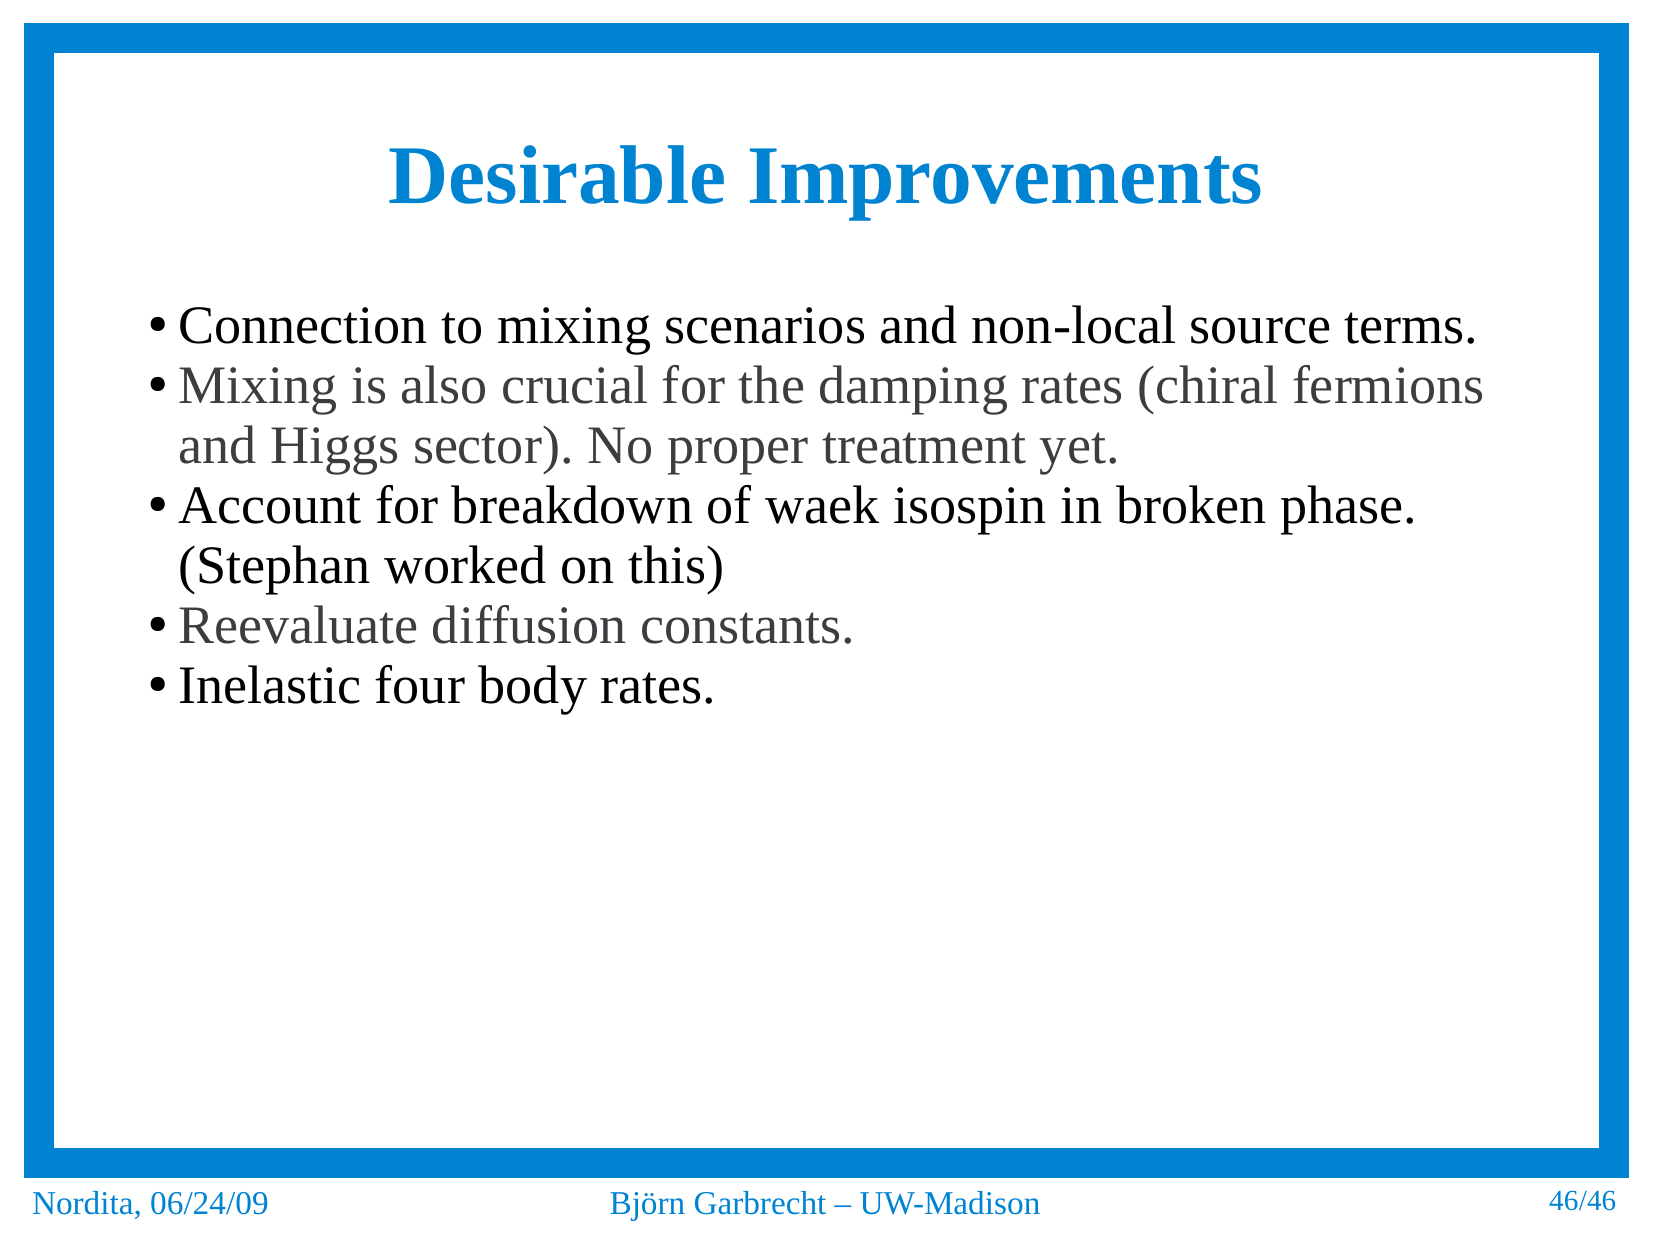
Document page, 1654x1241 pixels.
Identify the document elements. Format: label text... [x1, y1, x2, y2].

title Desirable Improvements [82, 98, 1571, 252]
text_box Connection to mixing scenarios and non-local source terms. Mixing is also crucial for the damping rates (chiral fermions and Higgs sector). No proper treatment yet. Account for breakdown of waek isospin in broken phase. (Stephan worked on this) Reevaluate diffusion constants. Inelastic four body rates. [133, 287, 1538, 835]
